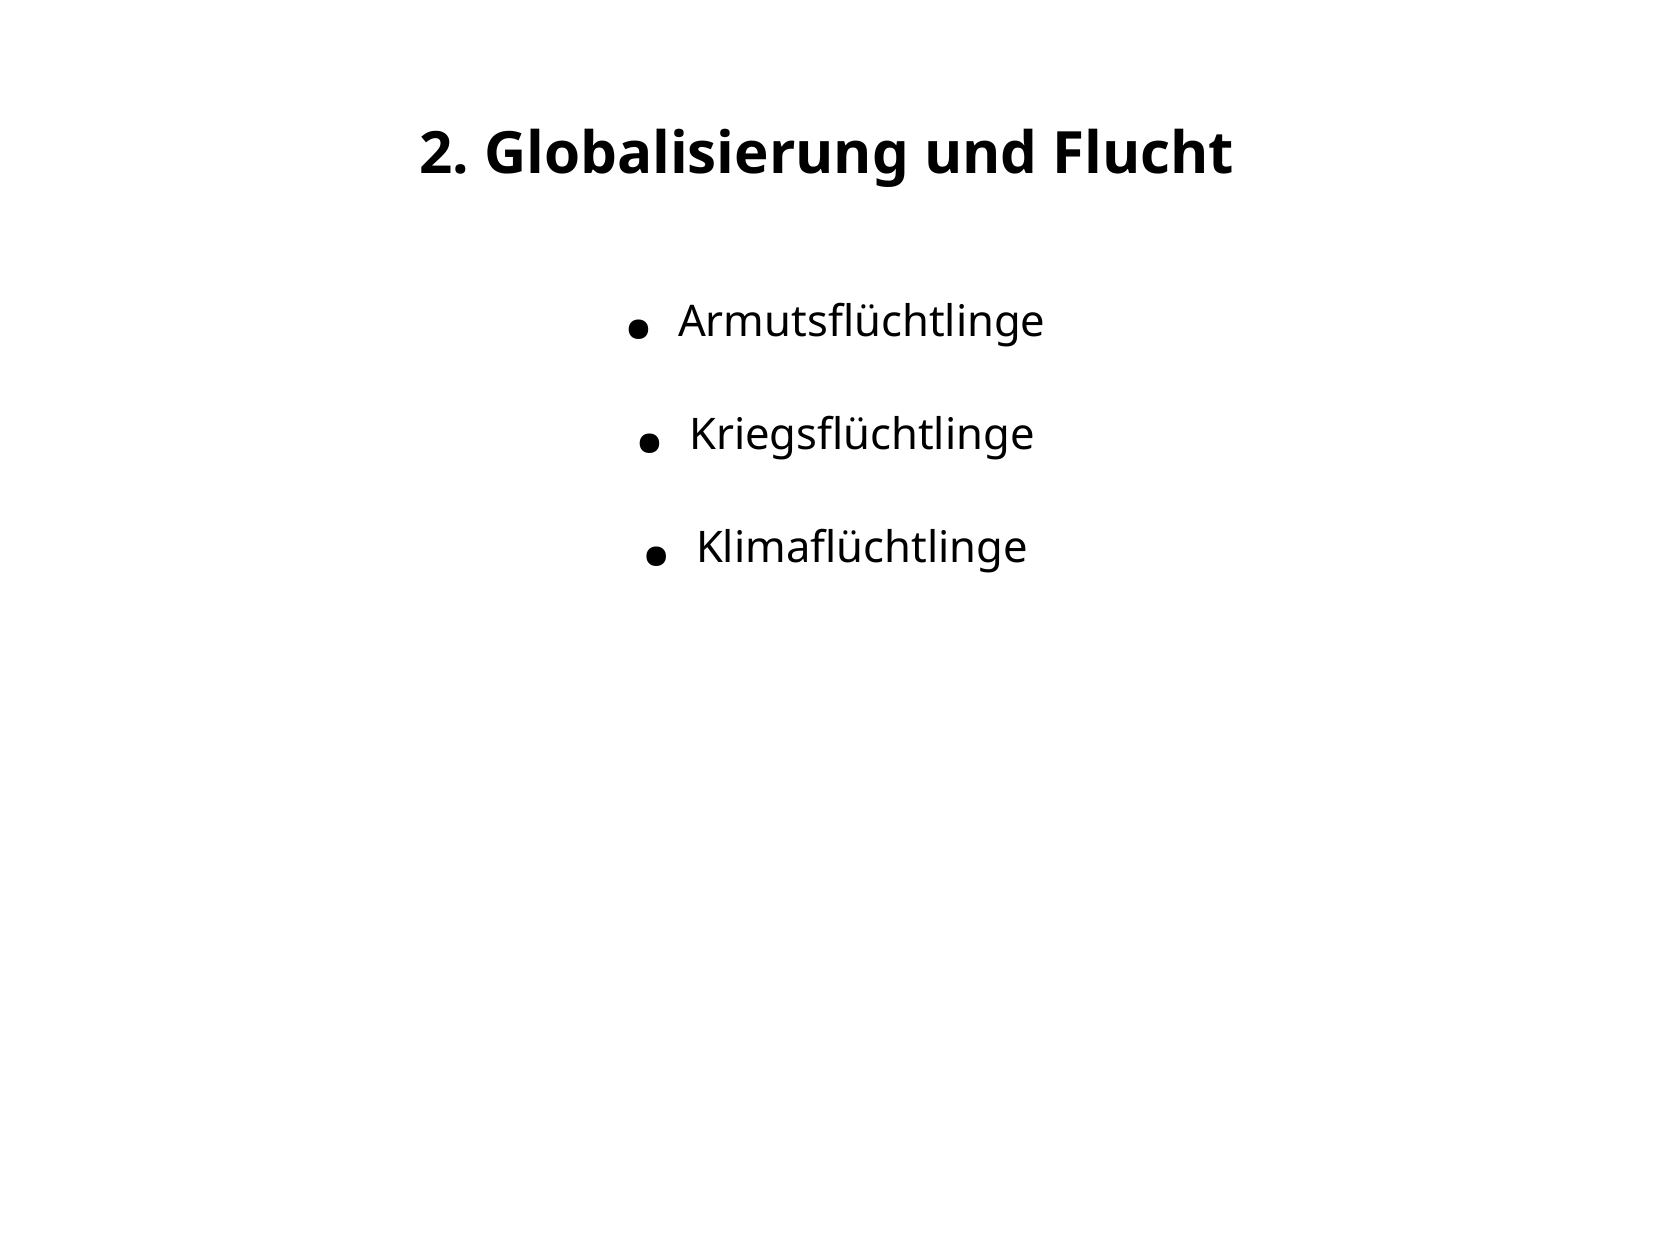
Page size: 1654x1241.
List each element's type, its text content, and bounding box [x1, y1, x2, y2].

list Armutsflüchtlinge Kriegsflüchtlinge Klimaflüchtlinge [82, 290, 1571, 1010]
title 2. Globalisierung und Flucht [82, 49, 1571, 257]
